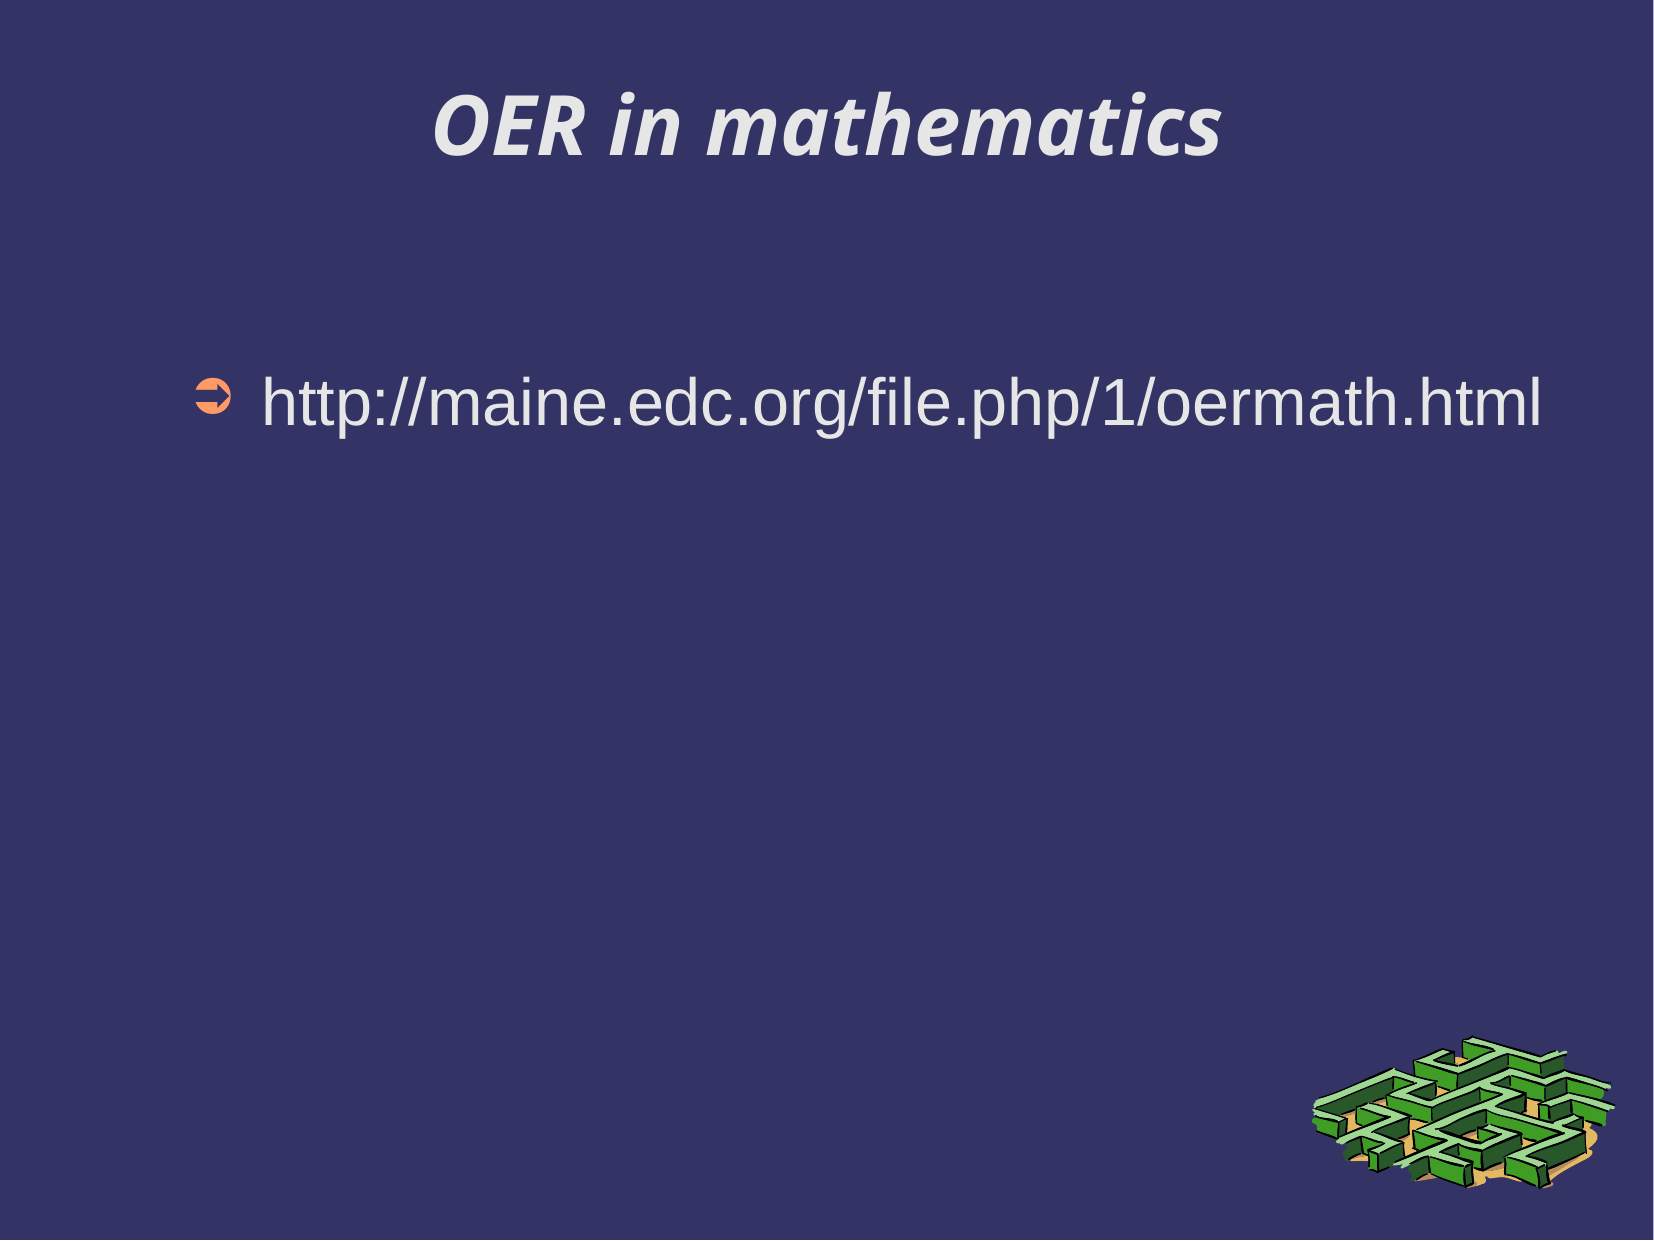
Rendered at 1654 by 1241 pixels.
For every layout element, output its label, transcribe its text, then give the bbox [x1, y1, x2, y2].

list http://maine.edc.org/file.php/1/oermath.html [178, 364, 1570, 1147]
title OER in mathematics [121, 19, 1534, 227]
